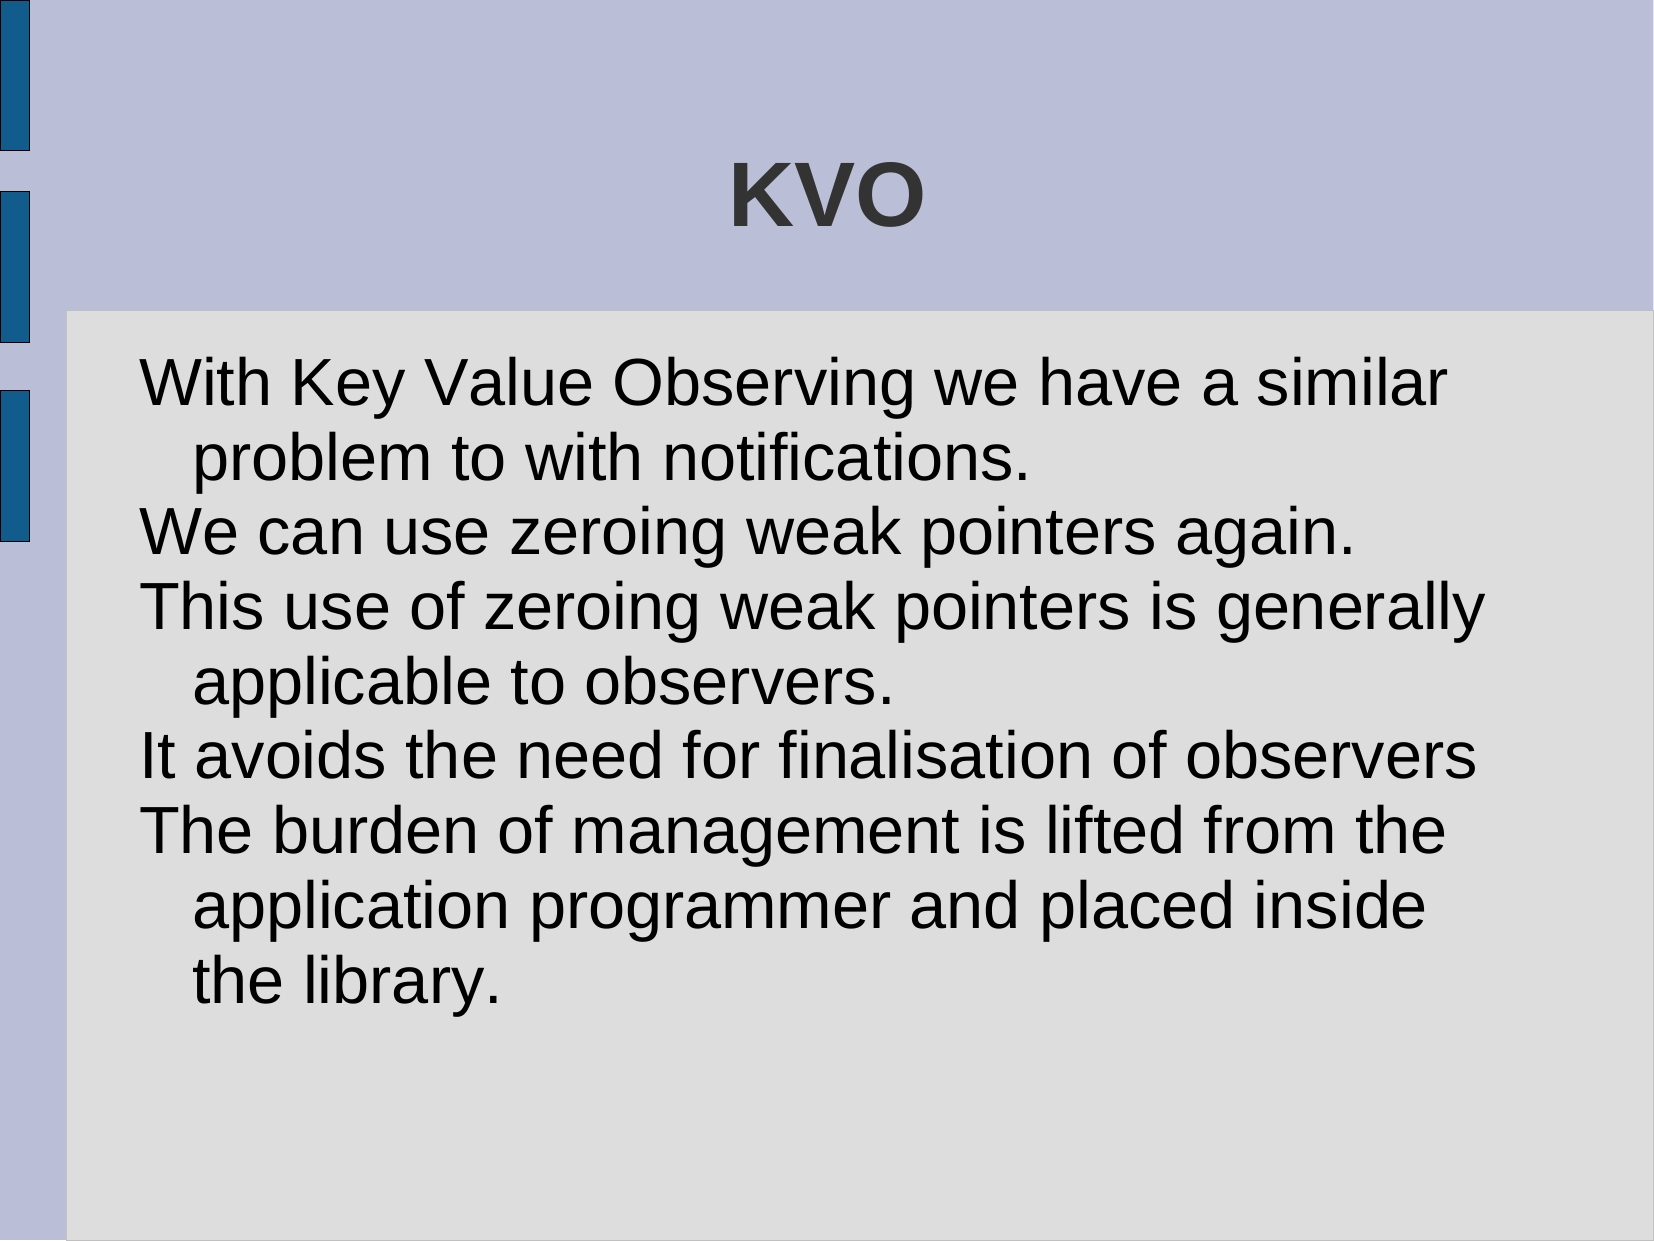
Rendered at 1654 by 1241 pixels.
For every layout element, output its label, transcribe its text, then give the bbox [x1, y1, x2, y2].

title KVO [121, 91, 1534, 299]
list With Key Value Observing we have a similar problem to with notifications. We can use zeroing weak pointers again. This use of zeroing weak pointers is generally applicable to observers. It avoids the need for finalisation of observers The burden of management is lifted from the application programmer and placed inside the library. [121, 344, 1534, 1127]
